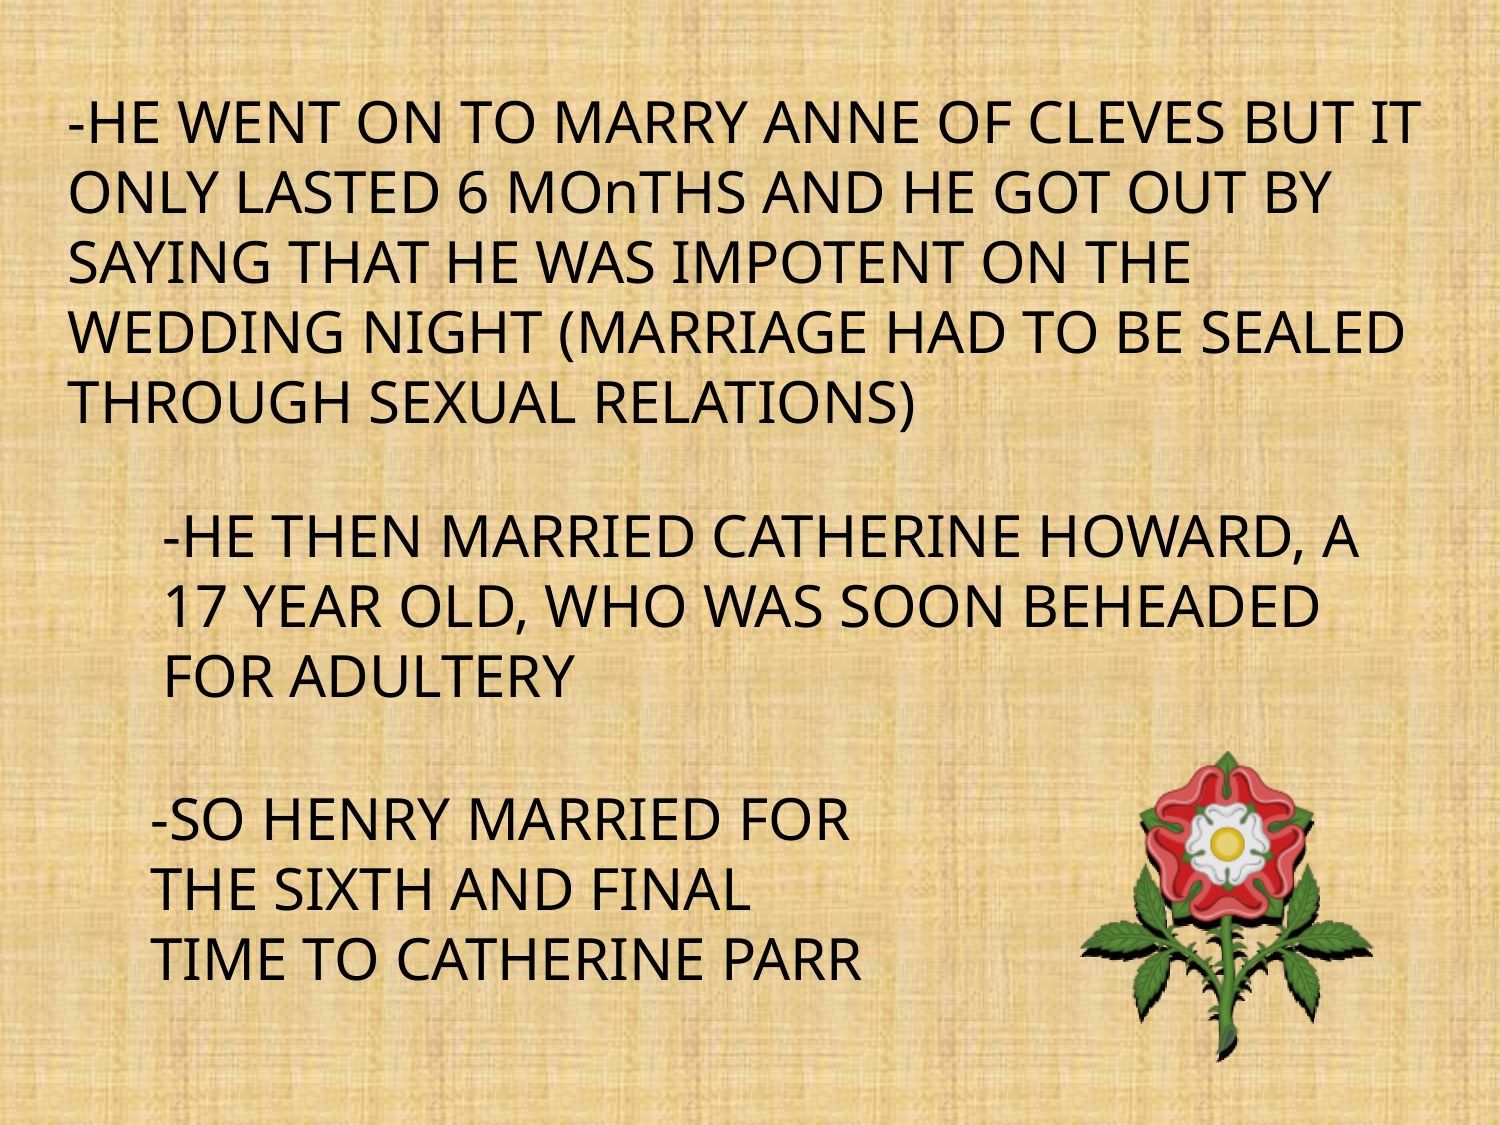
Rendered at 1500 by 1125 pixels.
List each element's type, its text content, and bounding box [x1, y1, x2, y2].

text_box -HE WENT ON TO MARRY ANNE OF CLEVES BUT IT ONLY LASTED 6 MOnTHS AND HE GOT OUT BY SAYING THAT HE WAS IMPOTENT ON THE WEDDING NIGHT (MARRIAGE HAD TO BE SEALED THROUGH SEXUAL RELATIONS) [53, 78, 1441, 443]
text_box -HE THEN MARRIED CATHERINE HOWARD, A 17 YEAR OLD, WHO WAS SOON BEHEADED FOR ADULTERY [147, 491, 1412, 717]
text_box -SO HENRY MARRIED FOR THE SIXTH AND FINAL TIME TO CATHERINE PARR [135, 774, 904, 1000]
picture [0, 0, 1500, 1125]
